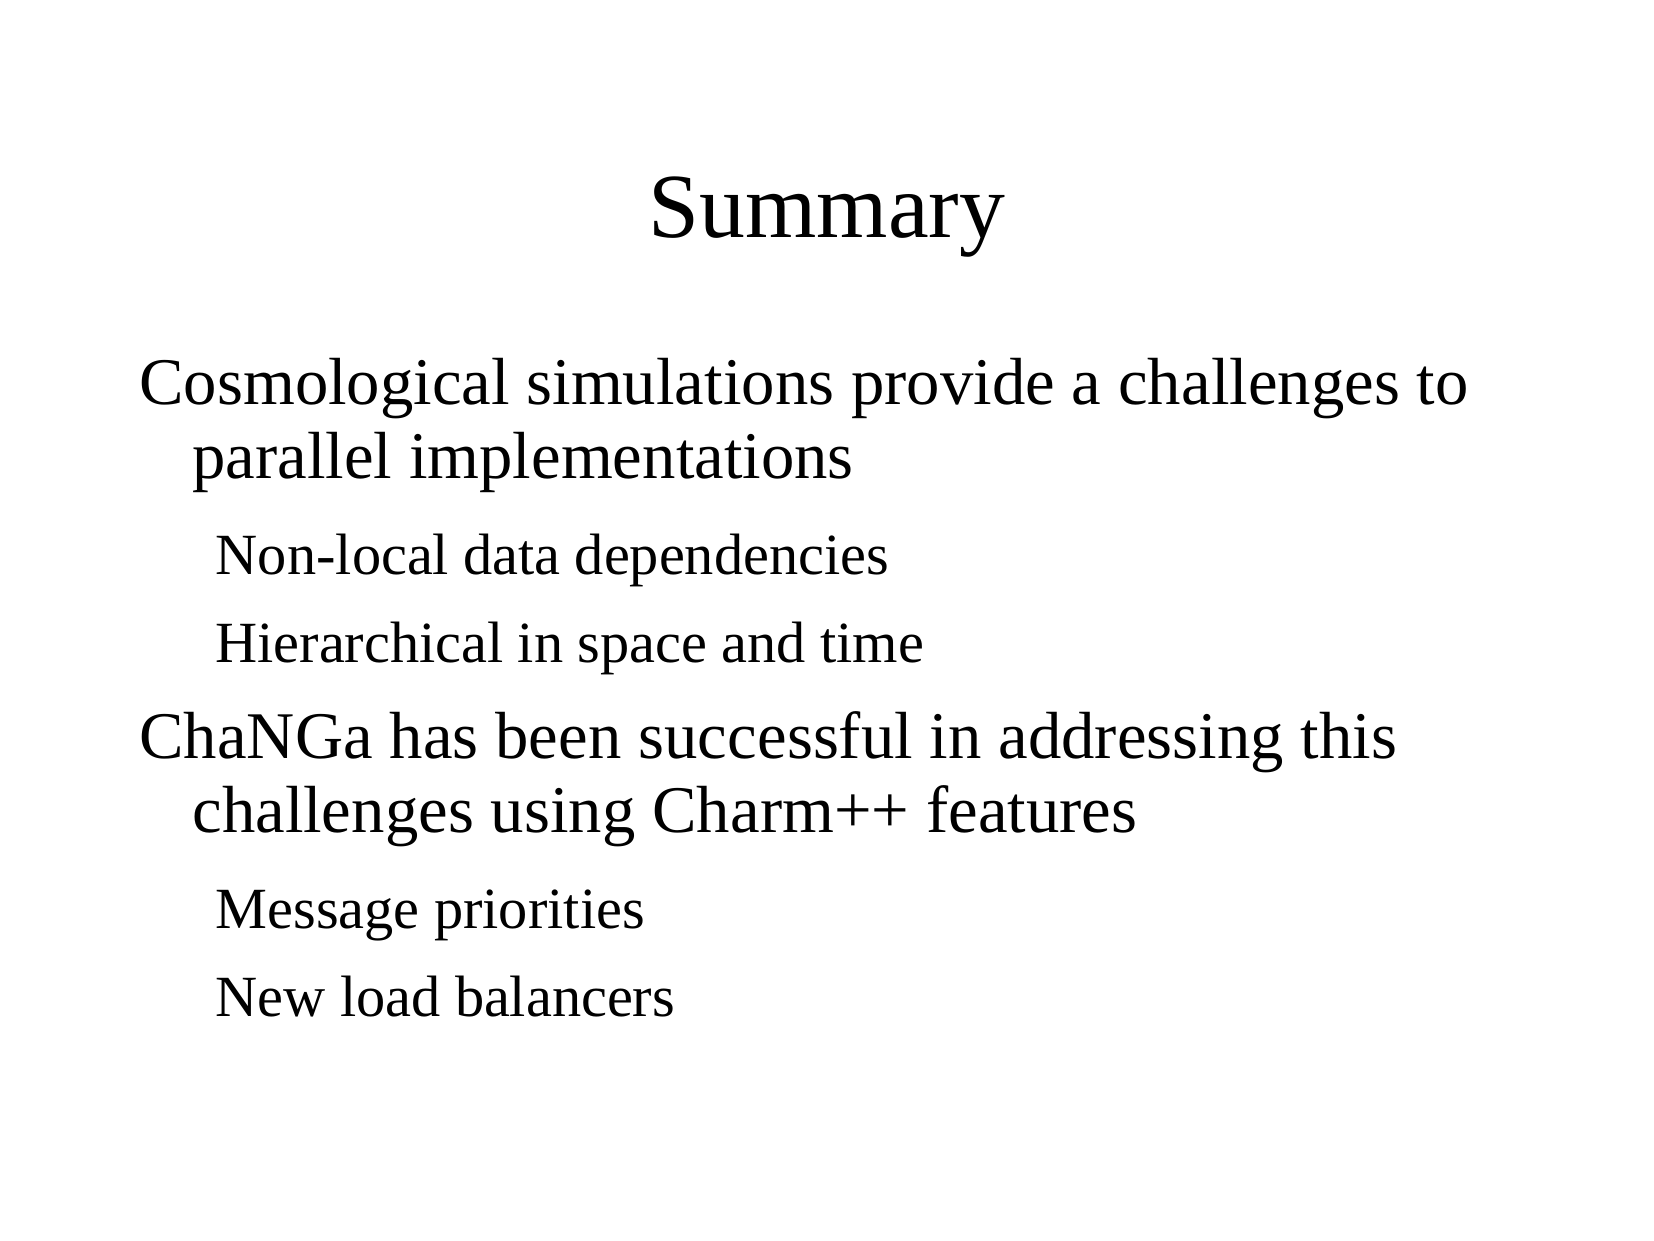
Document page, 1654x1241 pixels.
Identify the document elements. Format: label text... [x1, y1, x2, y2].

title Summary [121, 110, 1534, 303]
list Cosmological simulations provide a challenges to parallel implementations Non-local data dependencies Hierarchical in space and time ChaNGa has been successful in addressing this challenges using Charm++ features Message priorities New load balancers [121, 344, 1534, 1112]
